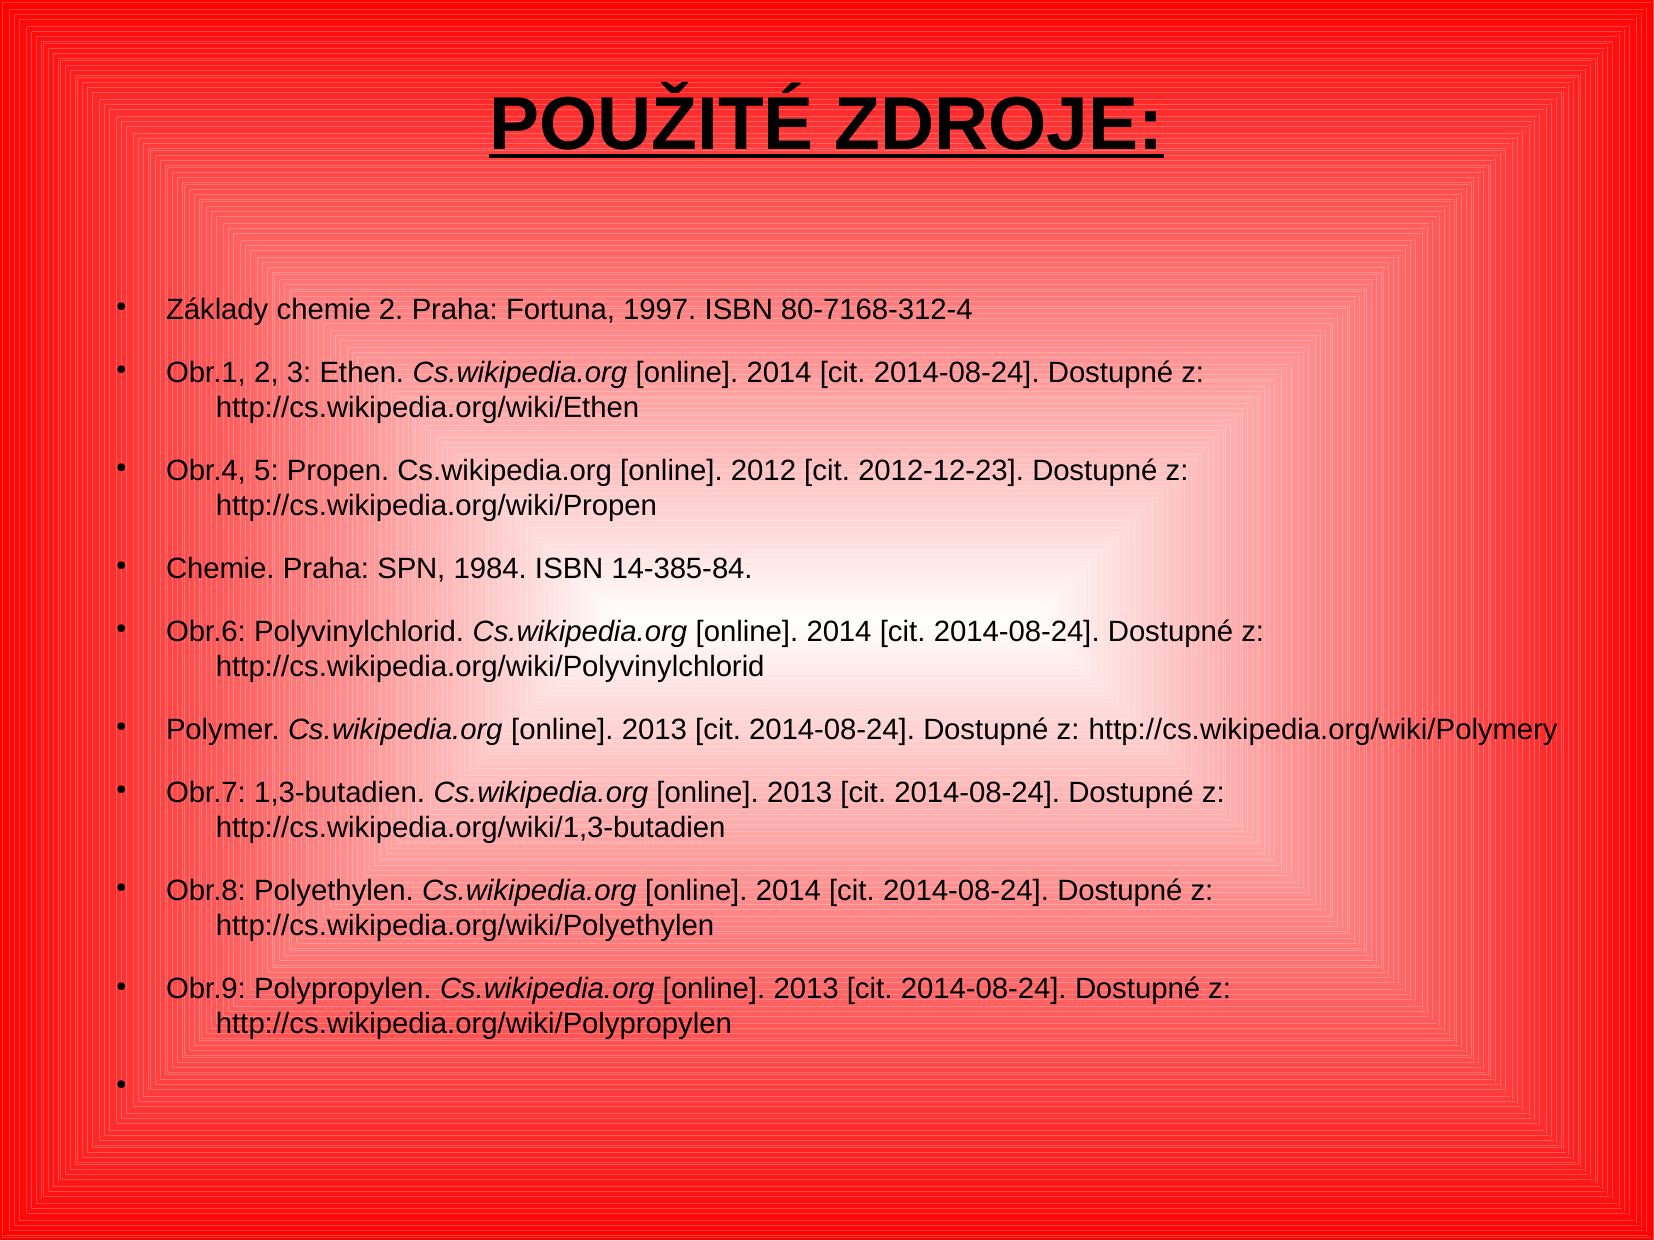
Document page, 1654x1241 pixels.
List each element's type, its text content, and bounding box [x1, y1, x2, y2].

list Základy chemie 2. Praha: Fortuna, 1997. ISBN 80-7168-312-4 Obr.1, 2, 3: Ethen. Cs.wikipedia.org [online]. 2014 [cit. 2014-08-24]. Dostupné z: http://cs.wikipedia.org/wiki/Ethen Obr.4, 5: Propen. Cs.wikipedia.org [online]. 2012 [cit. 2012-12-23]. Dostupné z: http://cs.wikipedia.org/wiki/Propen Chemie. Praha: SPN, 1984. ISBN 14-385-84. Obr.6: Polyvinylchlorid. Cs.wikipedia.org [online]. 2014 [cit. 2014-08-24]. Dostupné z: http://cs.wikipedia.org/wiki/Polyvinylchlorid Polymer. Cs.wikipedia.org [online]. 2013 [cit. 2014-08-24]. Dostupné z: http://cs.wikipedia.org/wiki/Polymery Obr.7: 1,3-butadien. Cs.wikipedia.org [online]. 2013 [cit. 2014-08-24]. Dostupné z: http://cs.wikipedia.org/wiki/1,3-butadien Obr.8: Polyethylen. Cs.wikipedia.org [online]. 2014 [cit. 2014-08-24]. Dostupné z: http://cs.wikipedia.org/wiki/Polyethylen Obr.9: Polypropylen. Cs.wikipedia.org [online]. 2013 [cit. 2014-08-24]. Dostupné z: http://cs.wikipedia.org/wiki/Polypropylen [82, 290, 1571, 1146]
title POUŽITÉ ZDROJE: [82, 15, 1571, 223]
